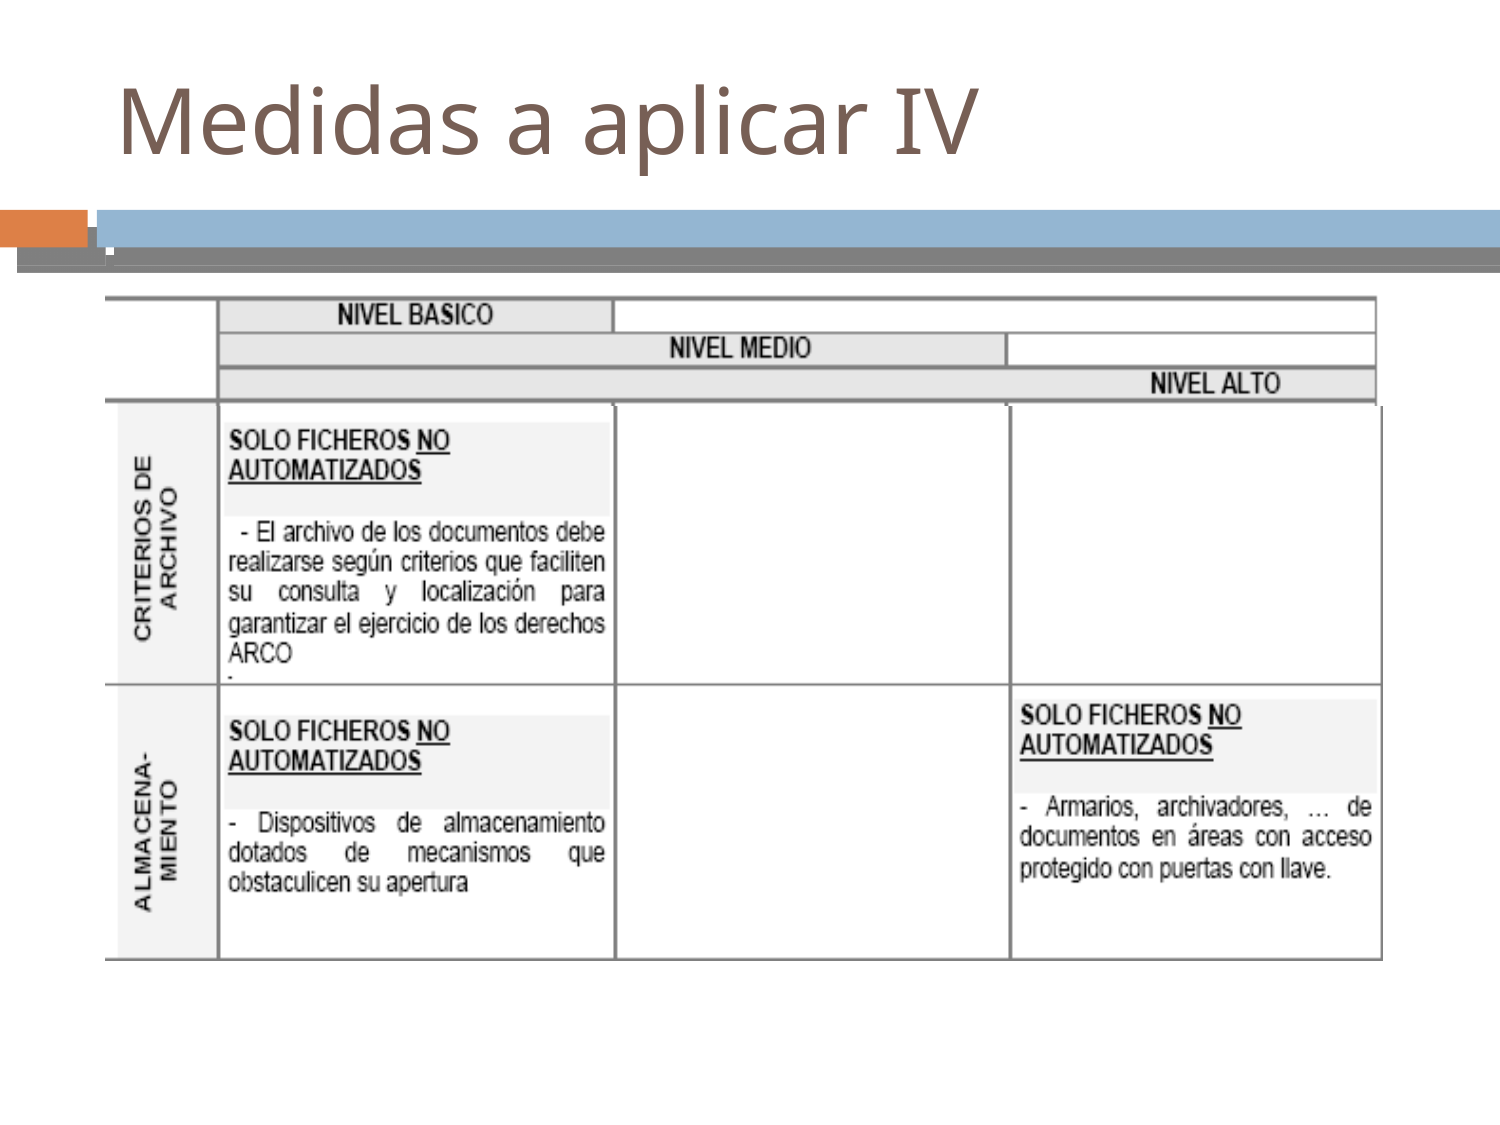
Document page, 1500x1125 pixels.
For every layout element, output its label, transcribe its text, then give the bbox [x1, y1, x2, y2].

title Medidas a aplicar IV [100, 37, 1438, 201]
picture [105, 292, 1383, 961]
